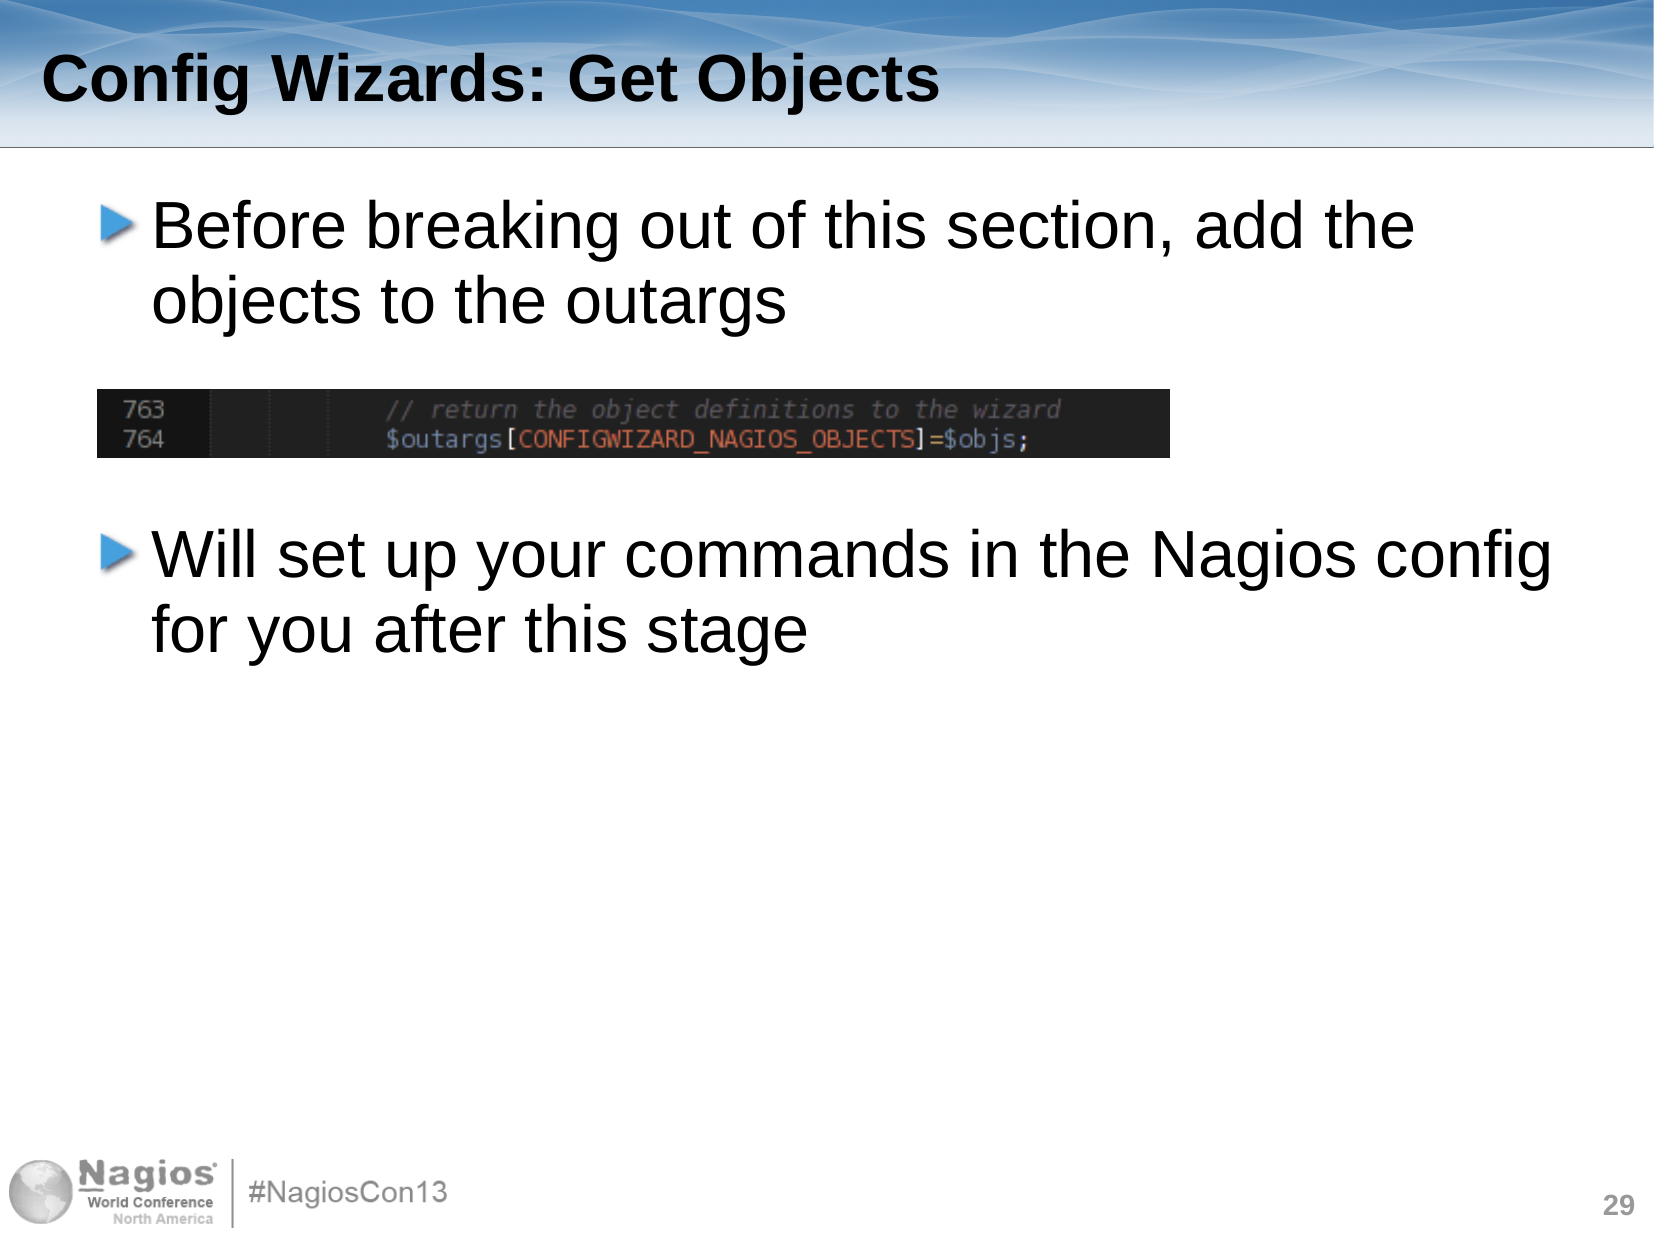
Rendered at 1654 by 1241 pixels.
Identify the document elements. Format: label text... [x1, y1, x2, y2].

title Config Wizards: Get Objects [41, 29, 1248, 127]
picture [0, 0, 1654, 147]
list Before breaking out of this section, add the objects to the outargs Will set up your commands in the Nagios config for you after this stage [80, 188, 1569, 1007]
picture [97, 389, 1170, 458]
picture [9, 1159, 453, 1228]
